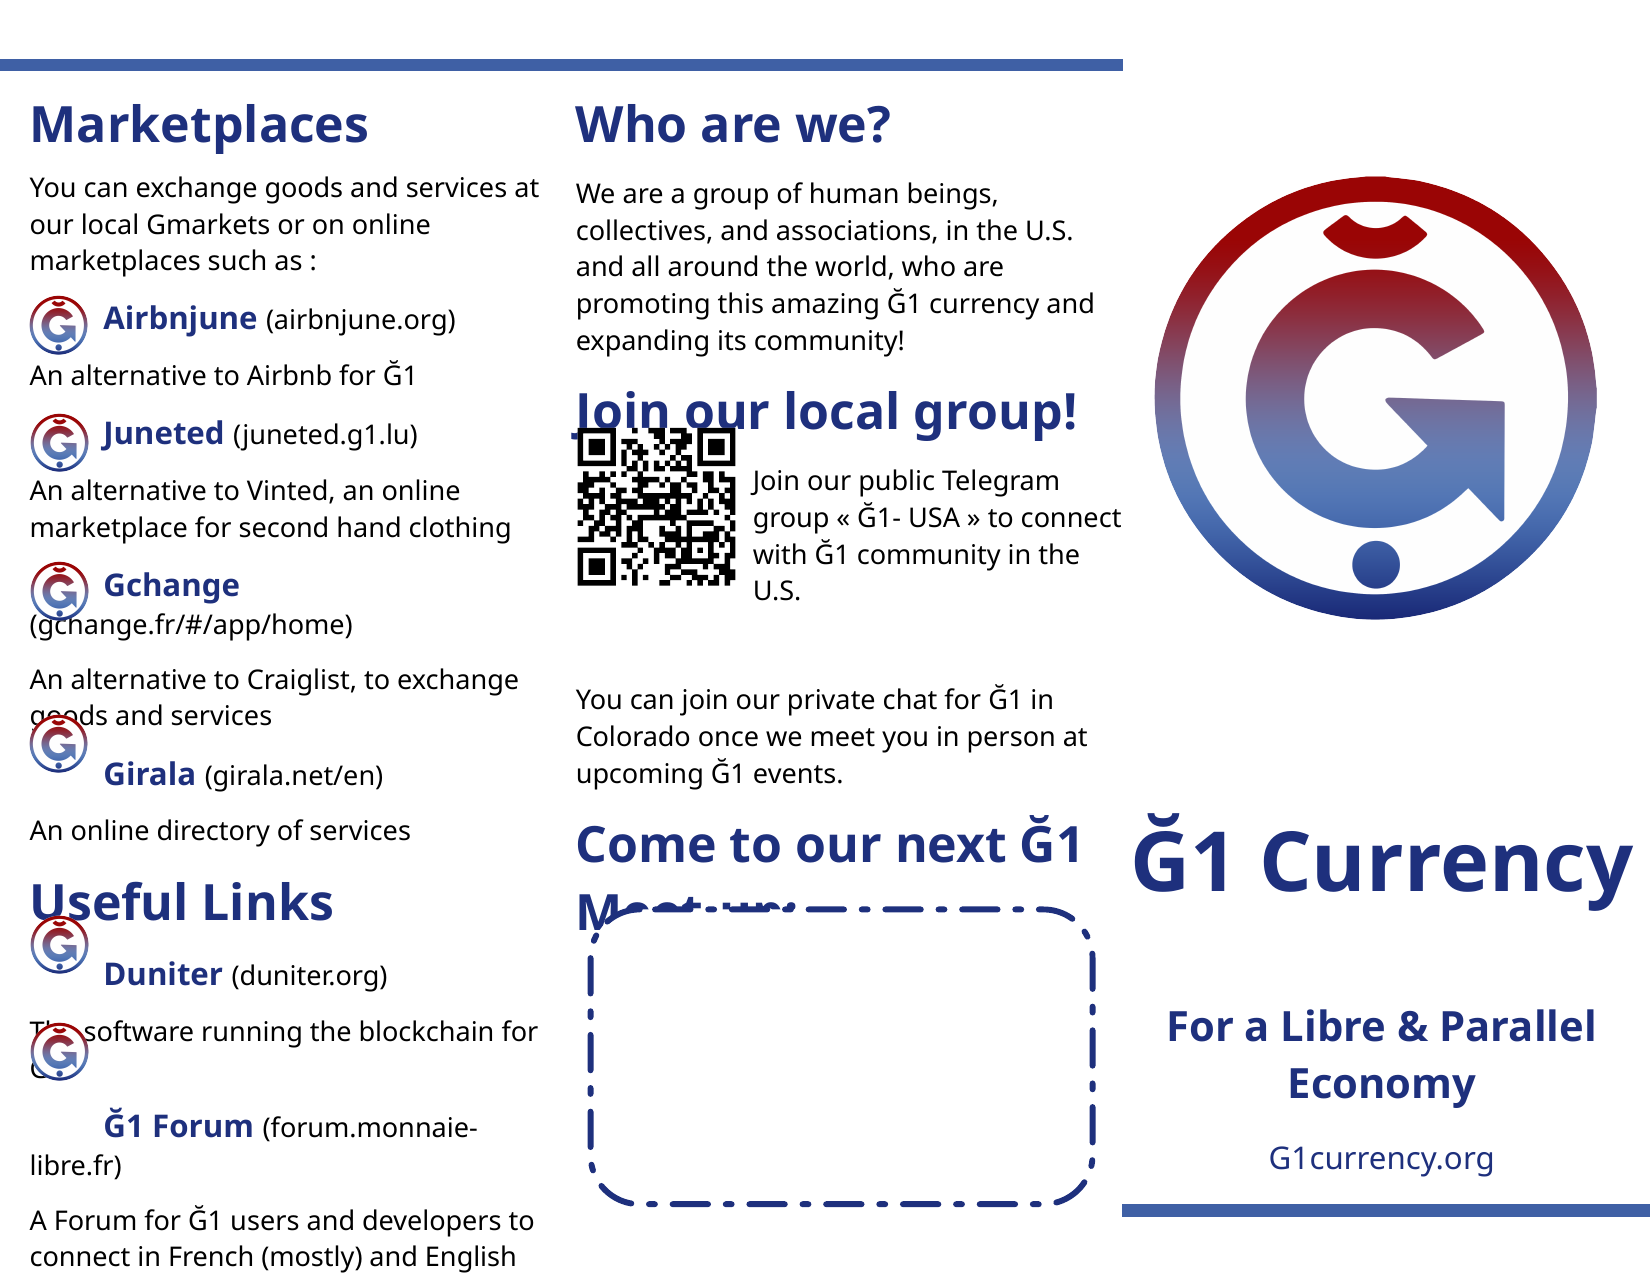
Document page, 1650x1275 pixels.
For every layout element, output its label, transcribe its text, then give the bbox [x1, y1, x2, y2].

subtitle Marketplaces You can exchange goods and services at our local Gmarkets or on online marketplaces such as : Airbnjune (airbnjune.org) An alternative to Airbnb for Ğ1 Juneted (juneted.g1.lu) An alternative to Vinted, an online marketplace for second hand clothing Gchange (gchange.fr/#/app/home) An alternative to Craiglist, to exchange goods and services Girala (girala.net/en) An online directory of services Useful Links Duniter (duniter.org) The software running the blockchain for Ğ1 Ğ1 Forum (forum.monnaie-libre.fr) A Forum for Ğ1 users and developers to connect in French (mostly) and English [29, 88, 562, 1275]
text_box Ğ1 Currency [1116, 785, 1648, 934]
text_box [590, 909, 1093, 1205]
text_box [0, 59, 1123, 71]
picture [30, 915, 89, 974]
picture [30, 1022, 89, 1081]
picture [30, 413, 89, 472]
picture [30, 561, 89, 621]
text_box G1currency.org [1116, 1122, 1648, 1193]
text_box For a Libre & Parallel Economy [1117, 980, 1646, 1122]
text_box Who are we? We are a group of human beings, collectives, and associations, in the U.S. and all around the world, who are promoting this amazing Ğ1 currency and expanding its community! Join our local group! Join our public Telegram group « Ğ1- USA » to connect with Ğ1 community in the U.S. You can join our private chat for Ğ1 in Colorado once we meet you in person at upcoming Ğ1 events. Come to our next Ğ1 Meet-up: [575, 88, 1123, 1228]
picture [29, 295, 88, 355]
picture [1151, 172, 1599, 621]
picture [575, 425, 739, 589]
text_box [1122, 1204, 1650, 1217]
picture [29, 714, 88, 773]
